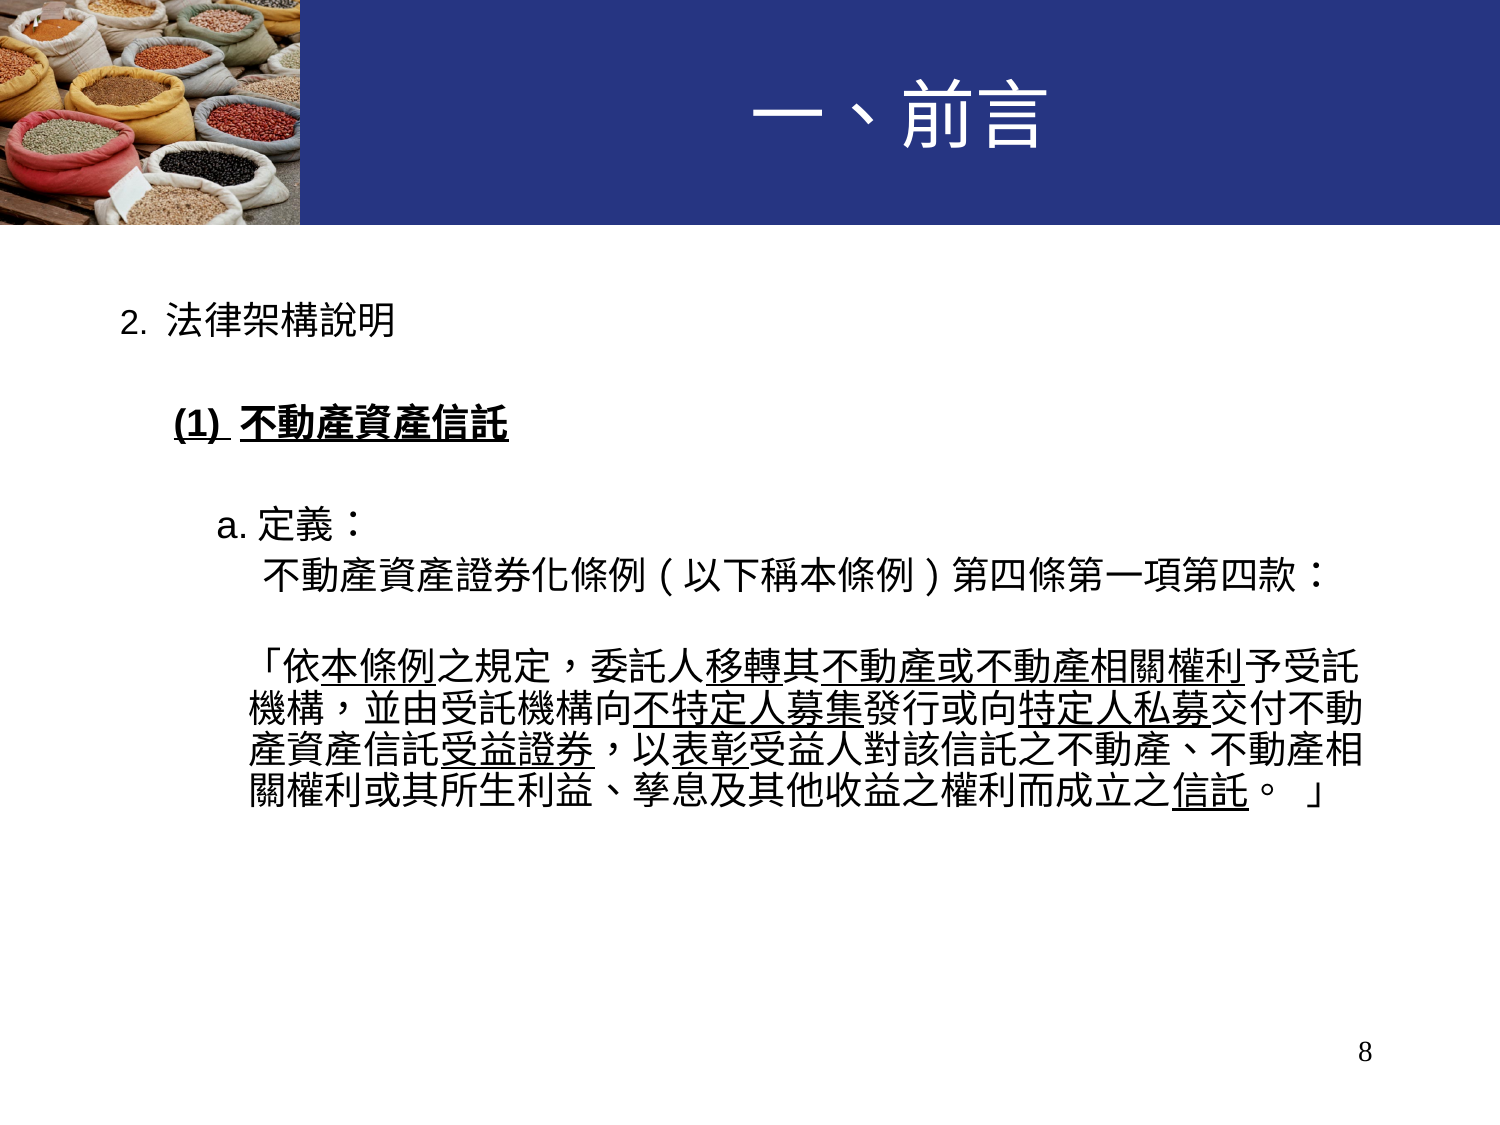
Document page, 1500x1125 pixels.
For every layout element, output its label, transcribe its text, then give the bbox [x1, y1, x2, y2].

title 一、前言 [300, 0, 1500, 225]
picture [0, 0, 300, 225]
list 2. 法律架構說明 (1) 不動產資產信託 a.定義： 不動產資產證券化條例(以下稱本條例)第四條第一項第四款： 「依本條例之規定，委託人移轉其不動產或不動產相關權利予受託機構，並由受託機構向不特定人募集發行或向特定人私募交付不動產資產信託受益證券，以表彰受益人對該信託之不動產、不動產相關權利或其所生利益、孳息及其他收益之權利而成立之信託。 」 [104, 293, 1380, 956]
